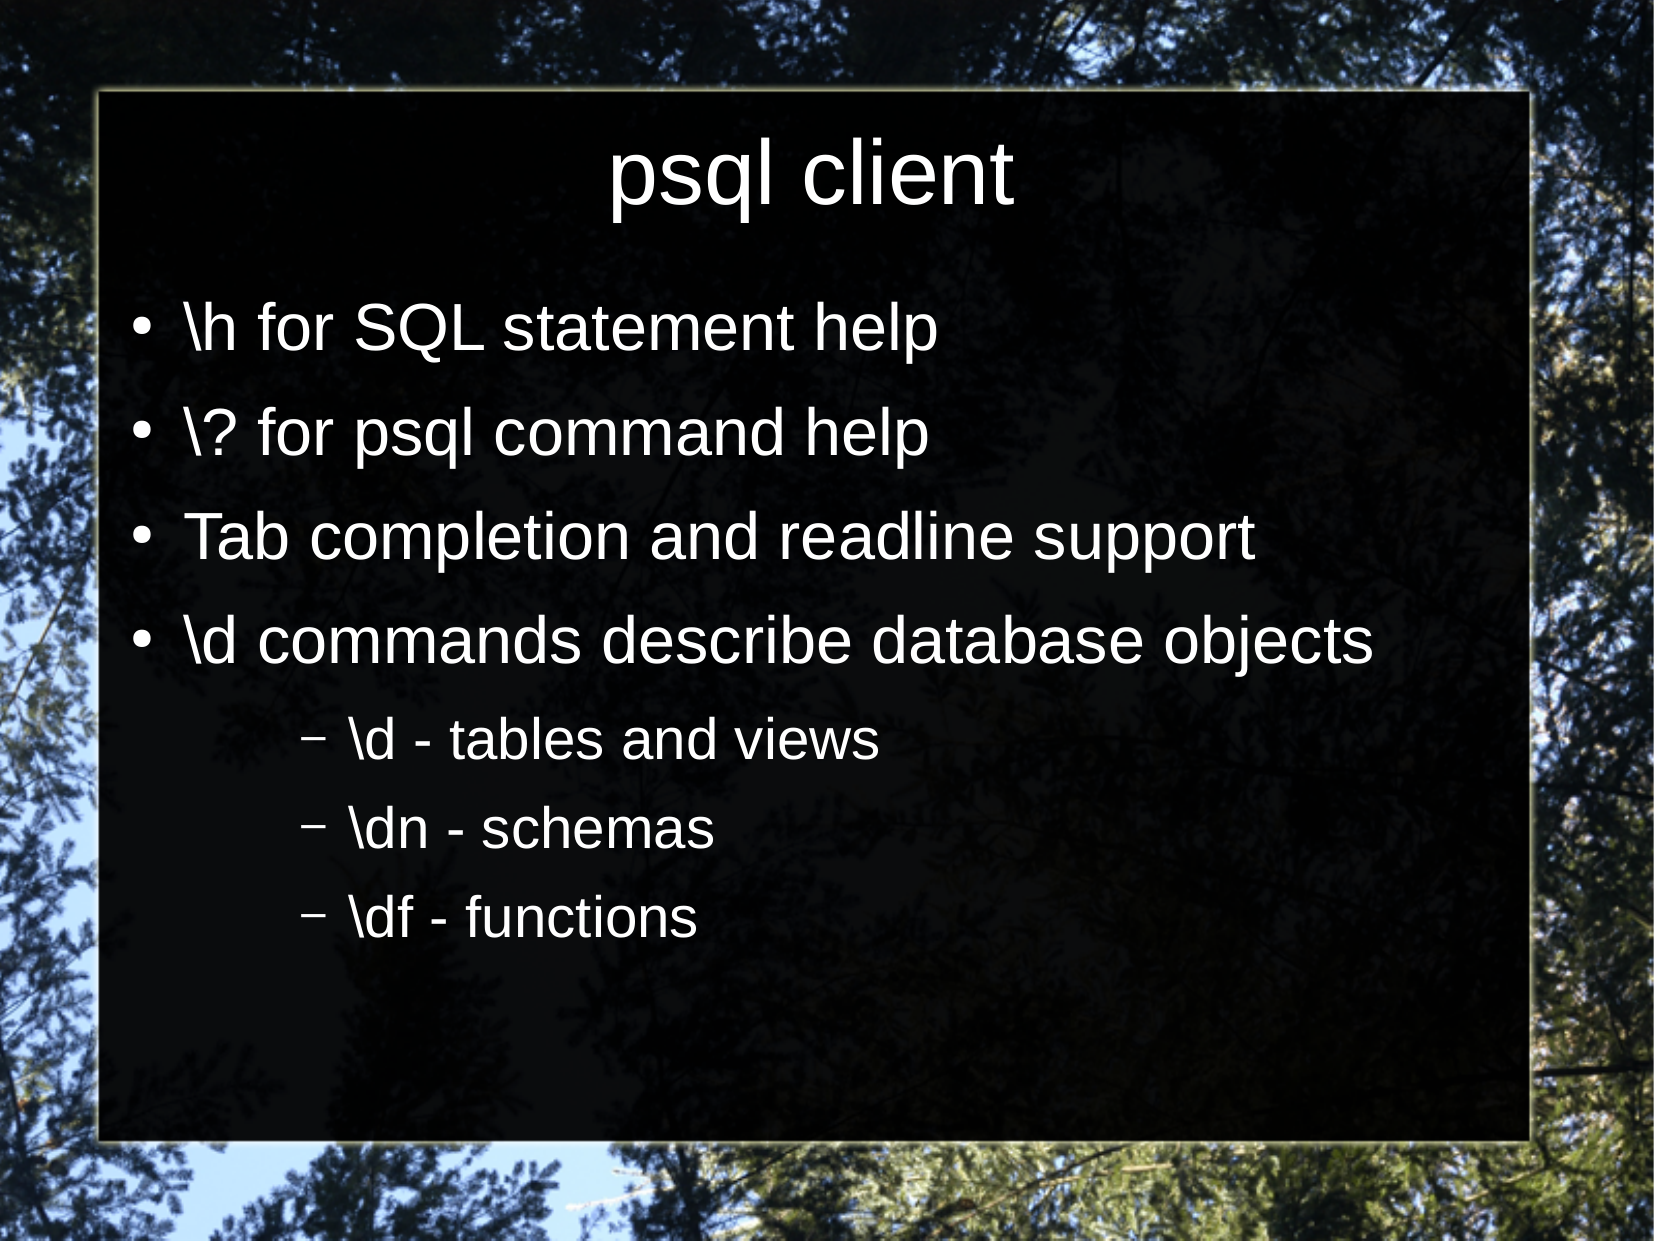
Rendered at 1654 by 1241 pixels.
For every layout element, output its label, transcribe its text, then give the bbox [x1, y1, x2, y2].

picture [0, 0, 1654, 1241]
title psql client [88, 88, 1536, 257]
list \h for SQL statement help \? for psql command help Tab completion and readline support \d commands describe database objects \d - tables and views \dn - schemas \df - functions [112, 290, 1536, 1010]
